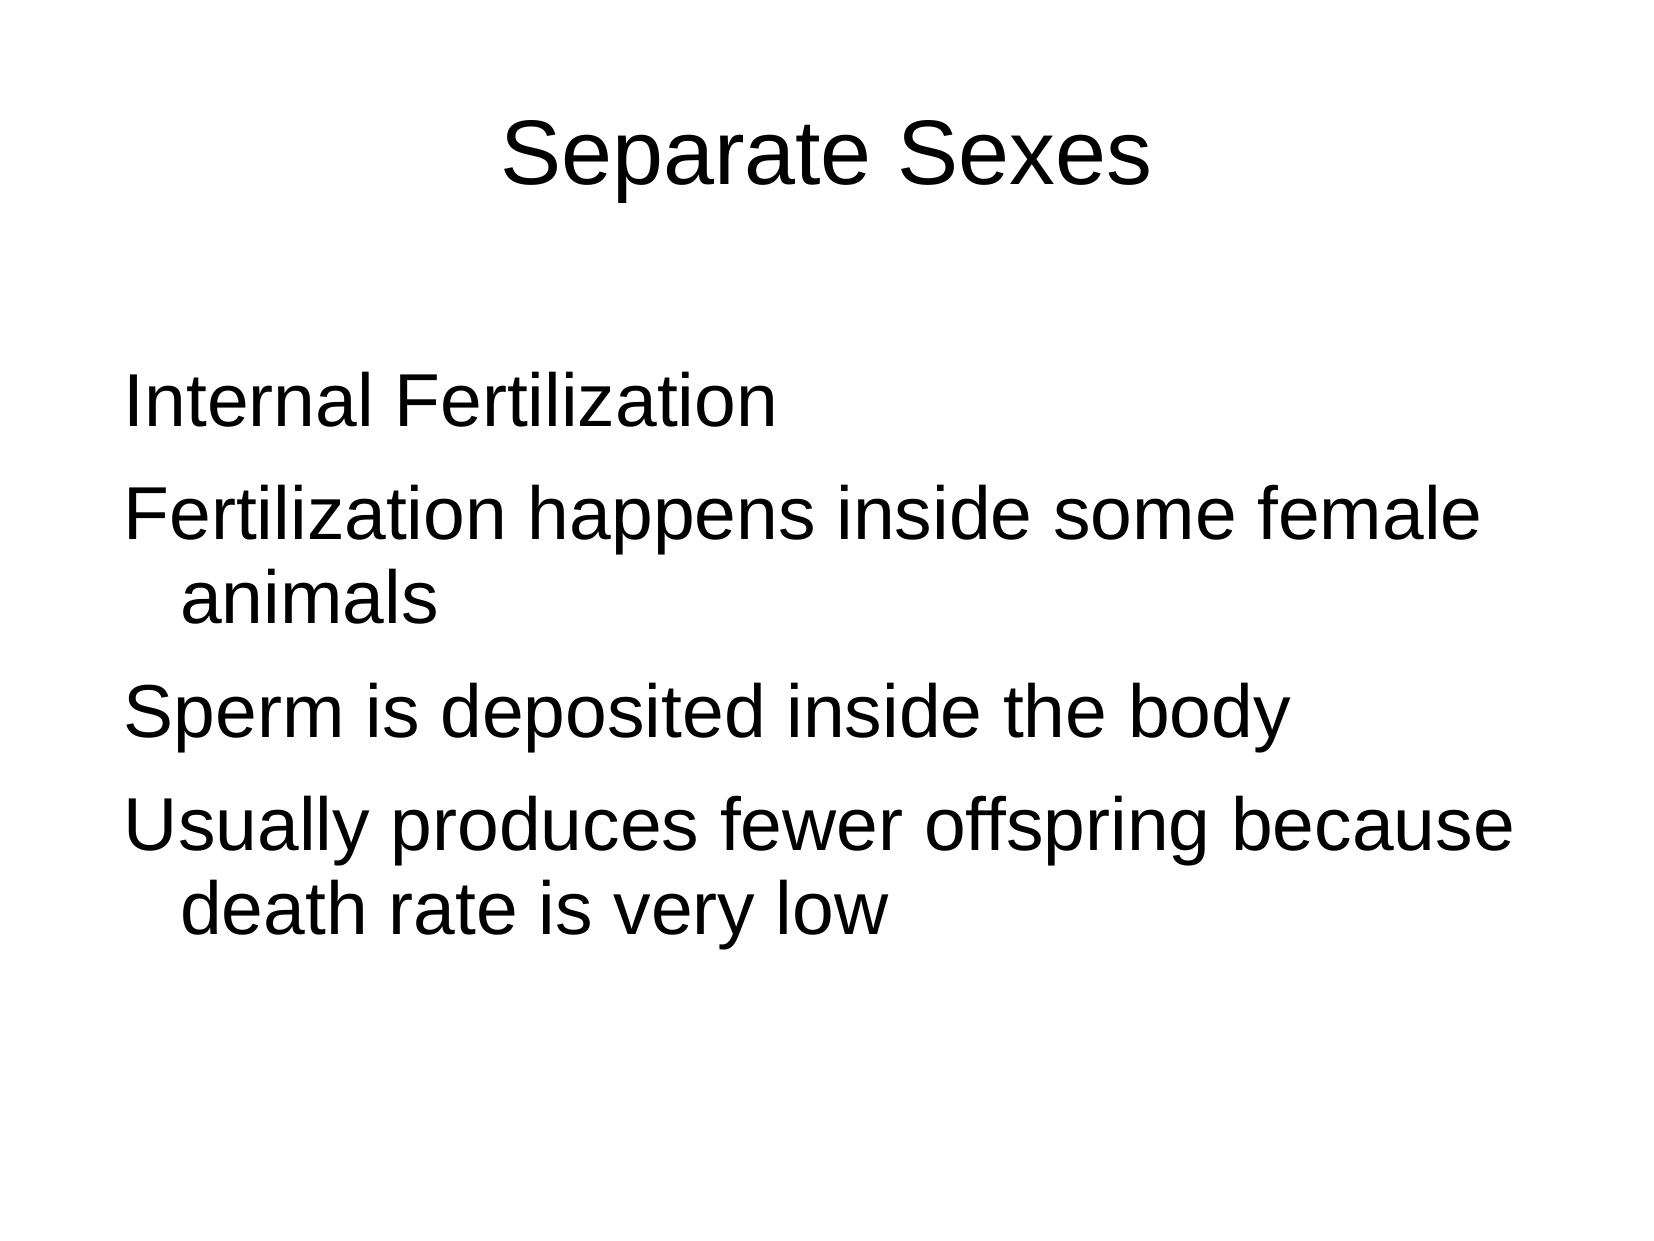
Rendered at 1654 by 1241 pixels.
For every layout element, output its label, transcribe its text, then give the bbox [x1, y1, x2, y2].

list Internal Fertilization Fertilization happens inside some female animals Sperm is deposited inside the body Usually produces fewer offspring because death rate is very low [124, 358, 1530, 1088]
title Separate Sexes [82, 49, 1571, 257]
